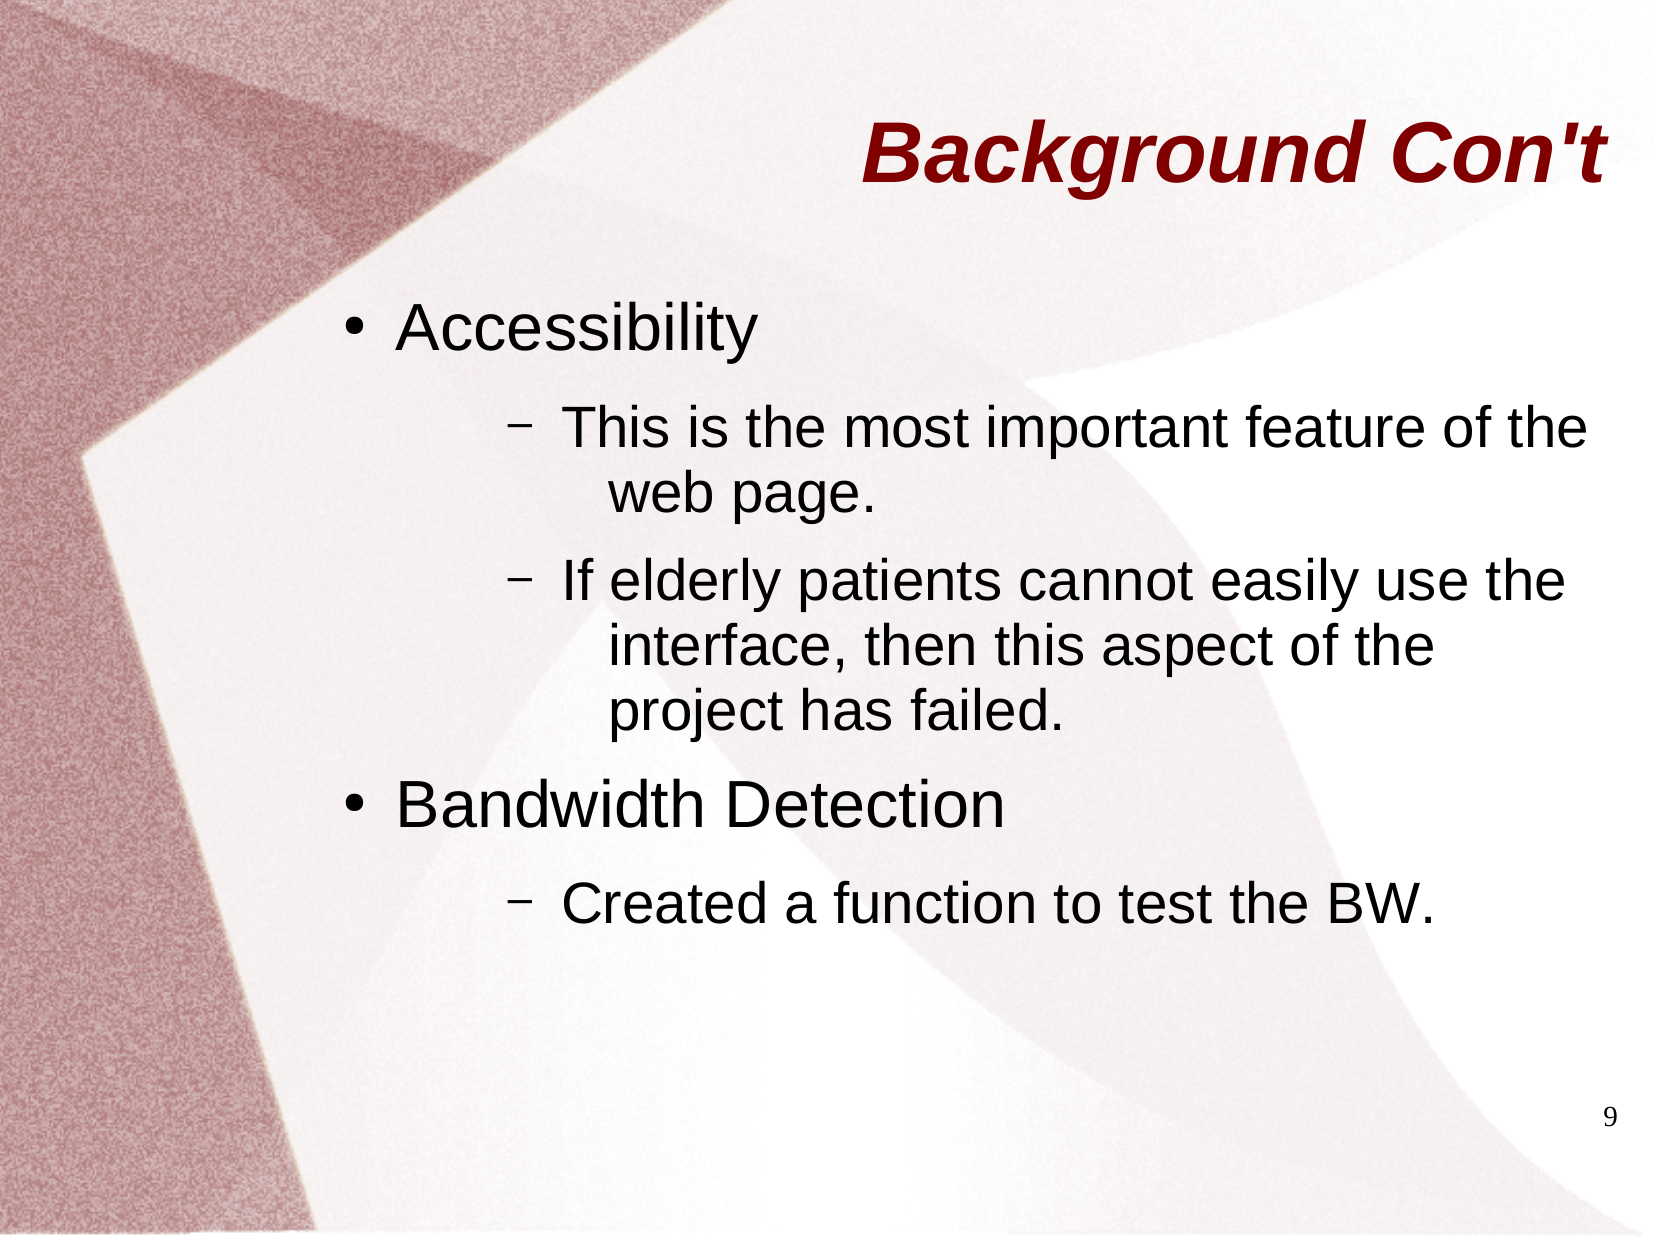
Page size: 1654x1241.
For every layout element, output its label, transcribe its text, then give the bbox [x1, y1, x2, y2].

title Background Con't [596, 49, 1607, 257]
list Accessibility This is the most important feature of the web page. If elderly patients cannot easily use the interface, then this aspect of the project has failed. Bandwidth Detection Created a function to test the BW. [324, 290, 1601, 1024]
picture [0, 0, 1654, 1241]
